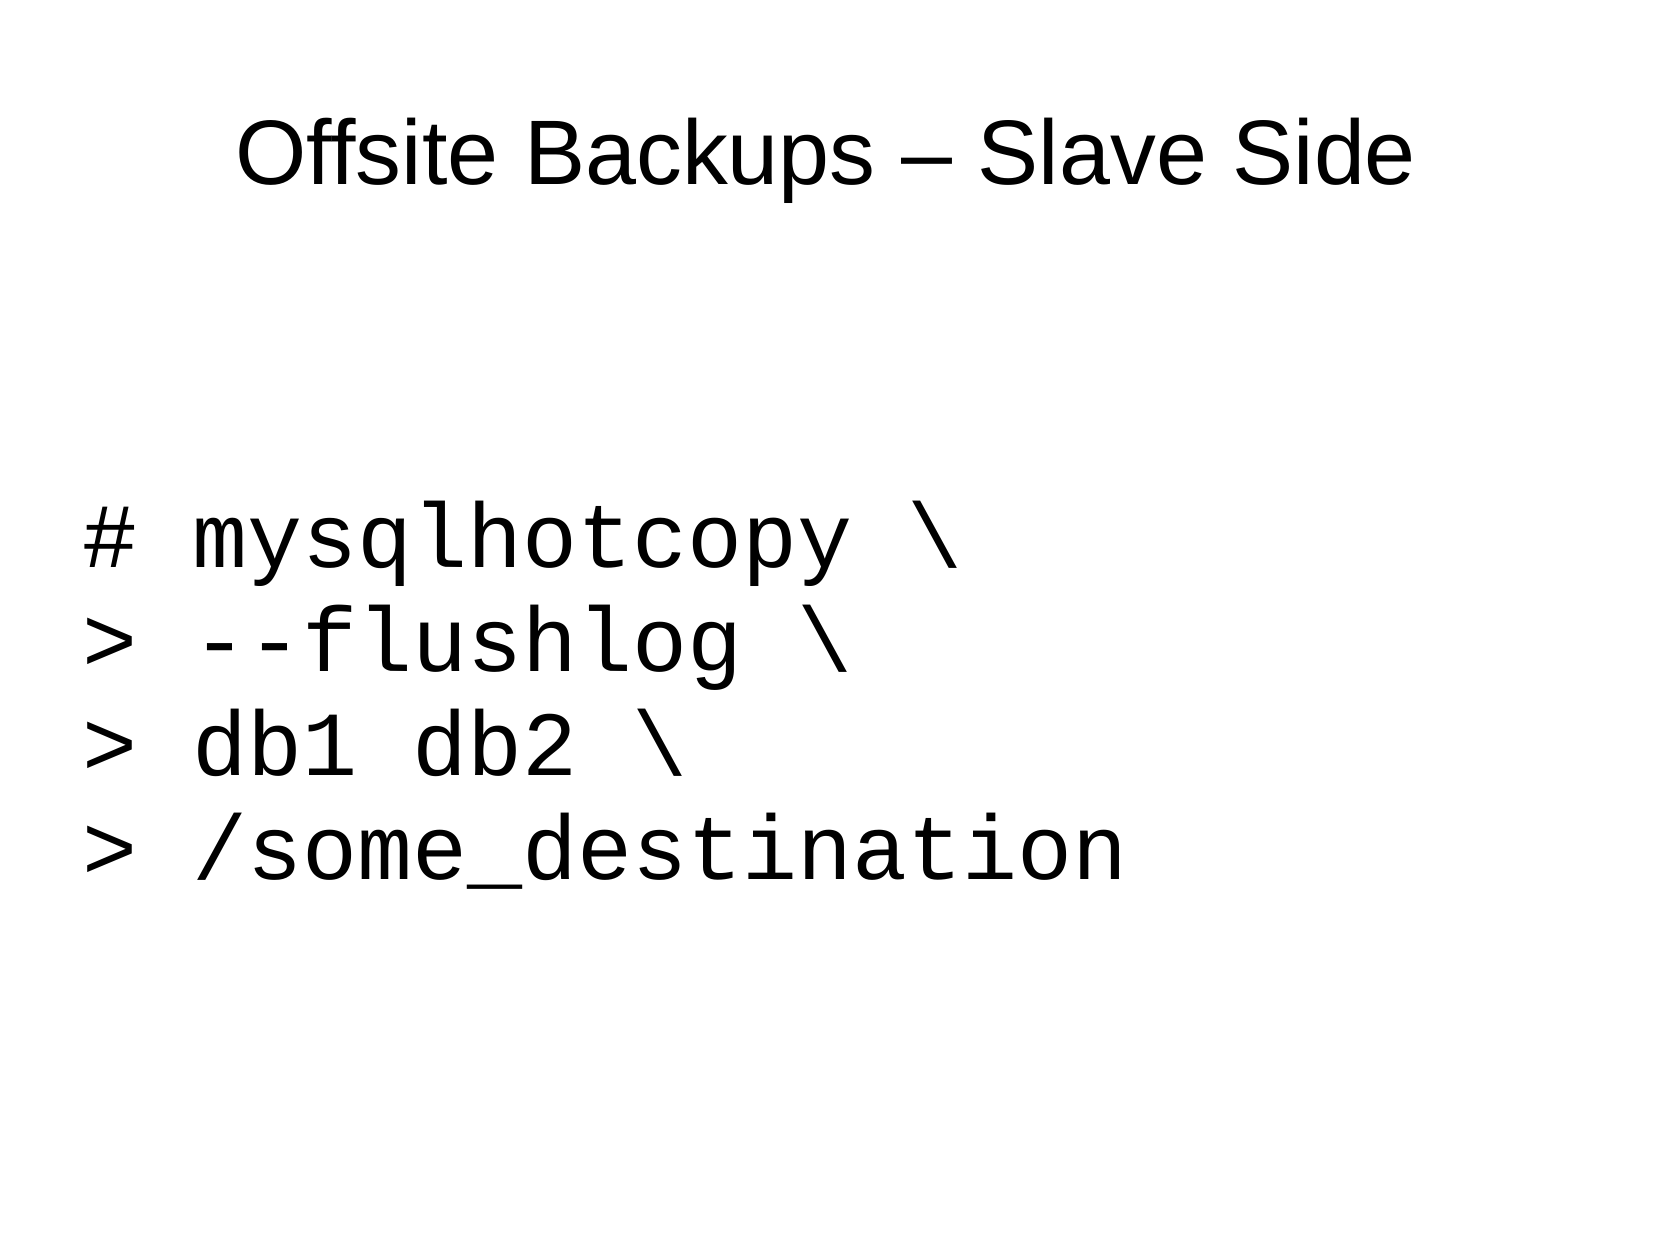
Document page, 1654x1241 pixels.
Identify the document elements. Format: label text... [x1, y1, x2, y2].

subtitle # mysqlhotcopy \ > --flushlog \ > db1 db2 \ > /some_destination [82, 290, 1571, 1109]
title Offsite Backups – Slave Side [82, 49, 1571, 257]
